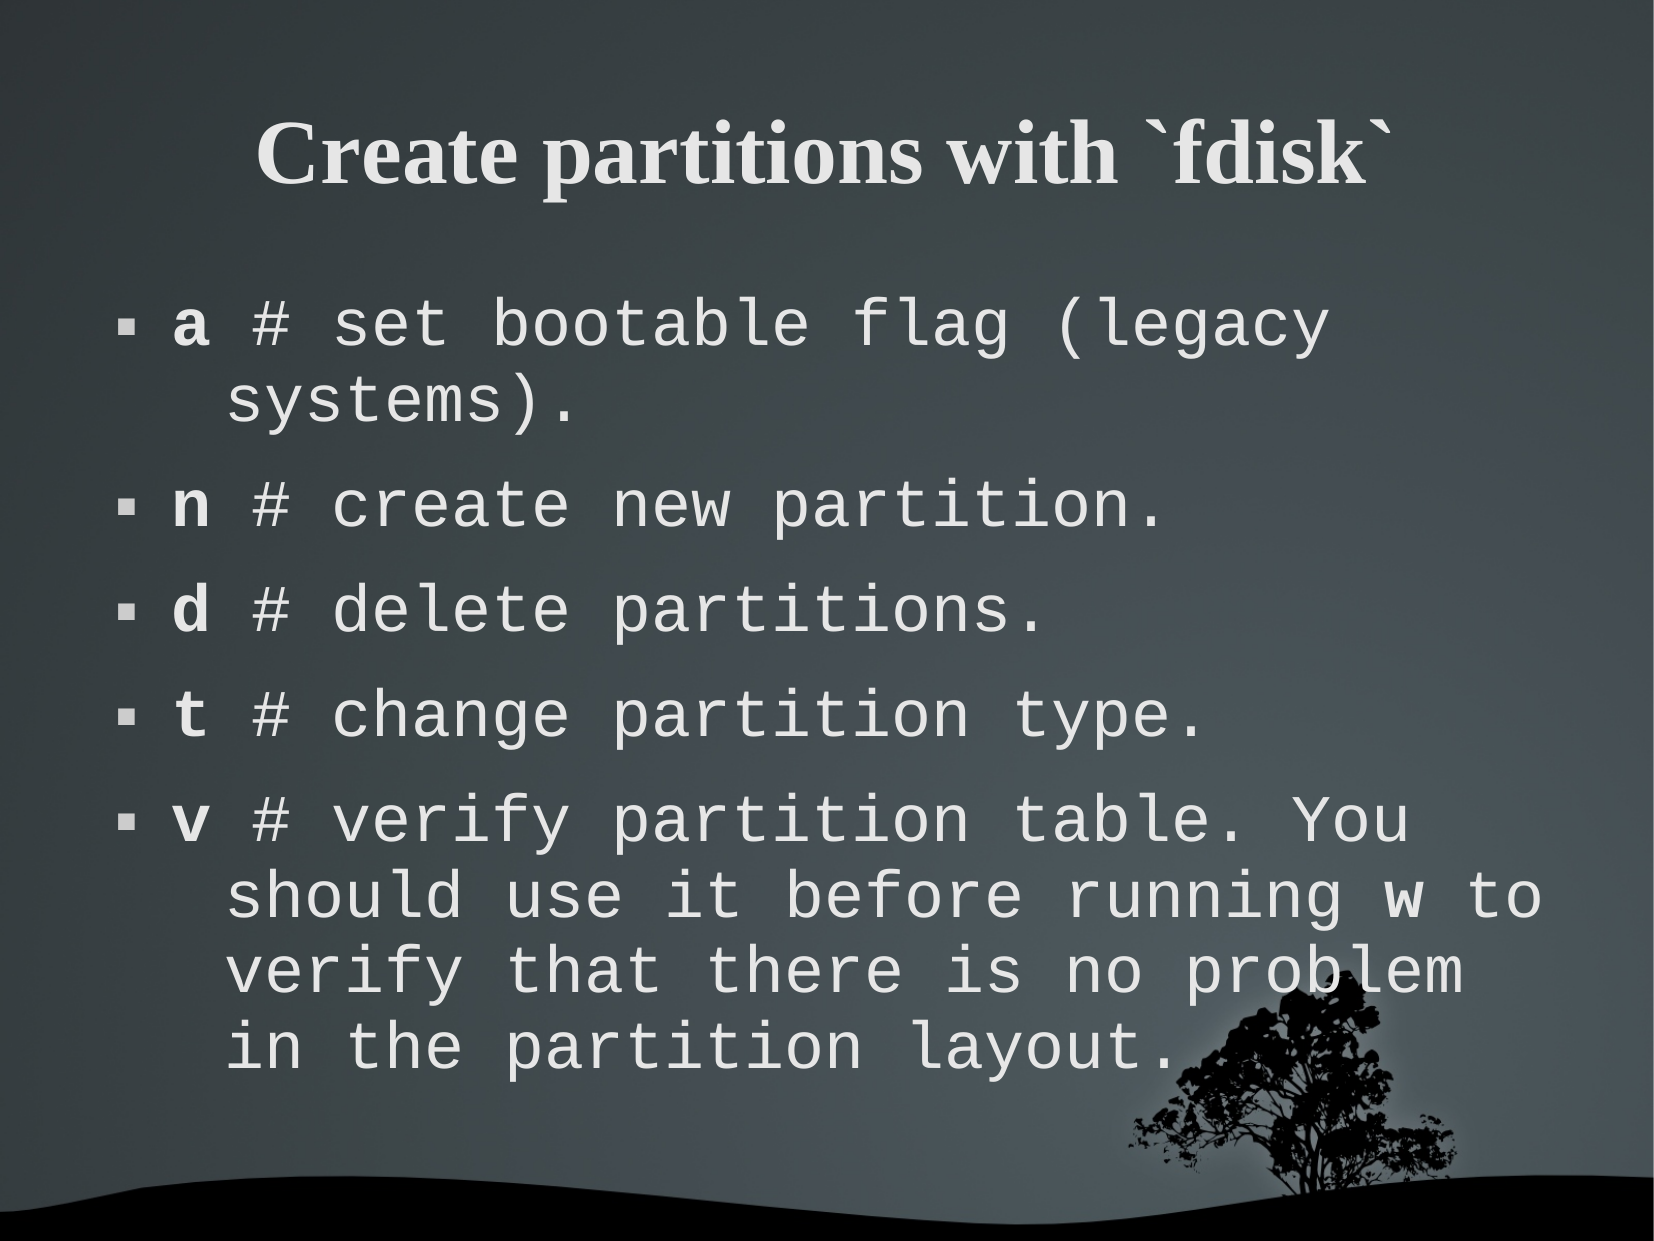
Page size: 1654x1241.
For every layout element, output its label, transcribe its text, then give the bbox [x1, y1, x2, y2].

title Create partitions with `fdisk` [82, 49, 1571, 257]
list a # set bootable flag (legacy systems). n # create new partition. d # delete partitions. t # change partition type. v # verify partition table. You should use it before running w to verify that there is no problem in the partition layout. [82, 290, 1571, 1204]
picture [0, 0, 1654, 1241]
